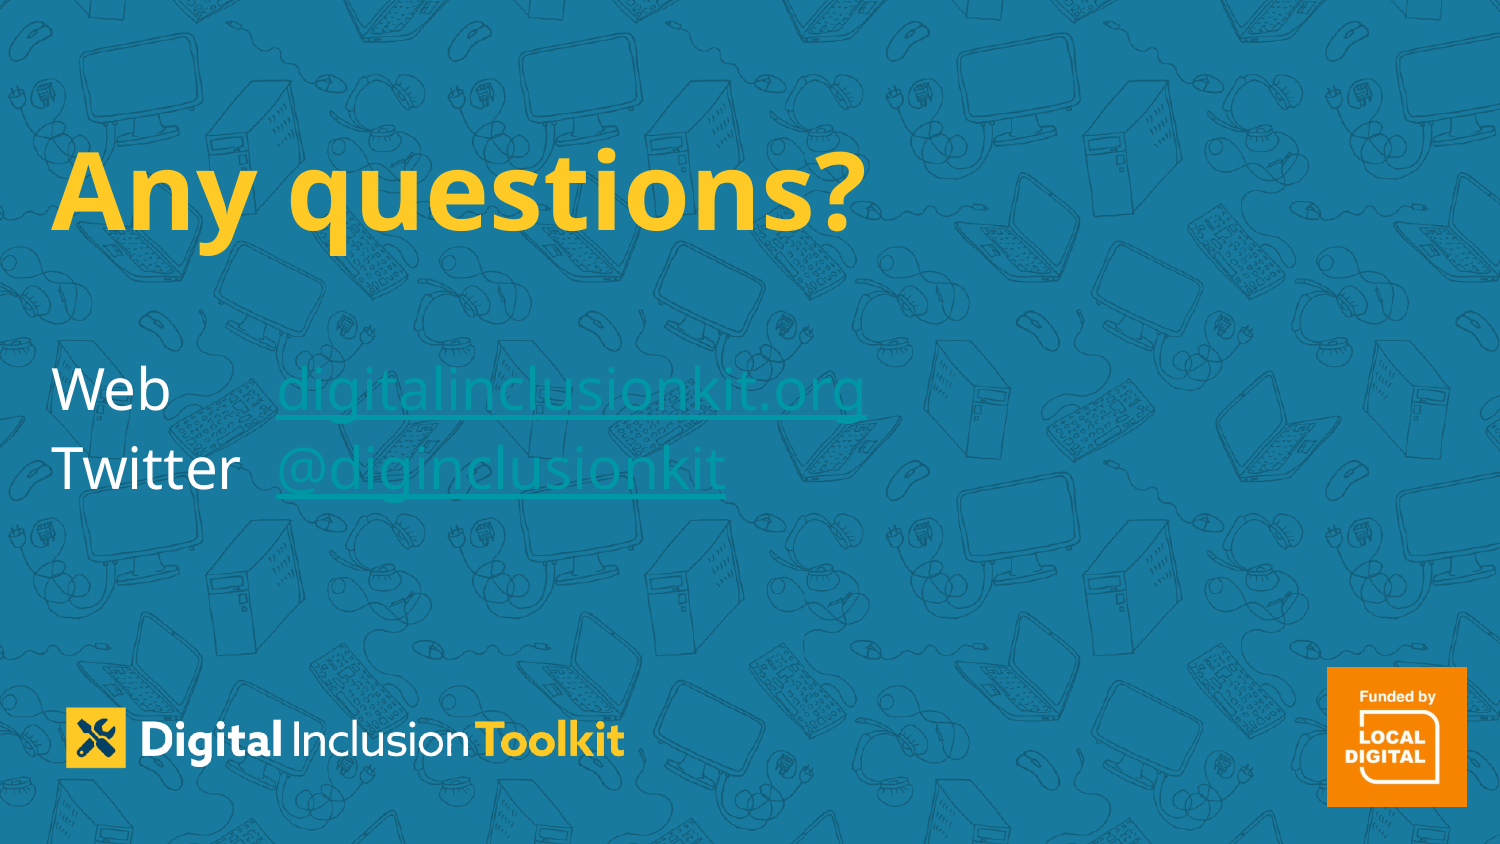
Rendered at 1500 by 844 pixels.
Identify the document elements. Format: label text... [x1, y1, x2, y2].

picture [0, 0, 1500, 844]
subtitle Web digitalinclusionkit.org Twitter @diginclusionkit [51, 352, 1449, 483]
title Any questions? [51, 122, 1165, 352]
